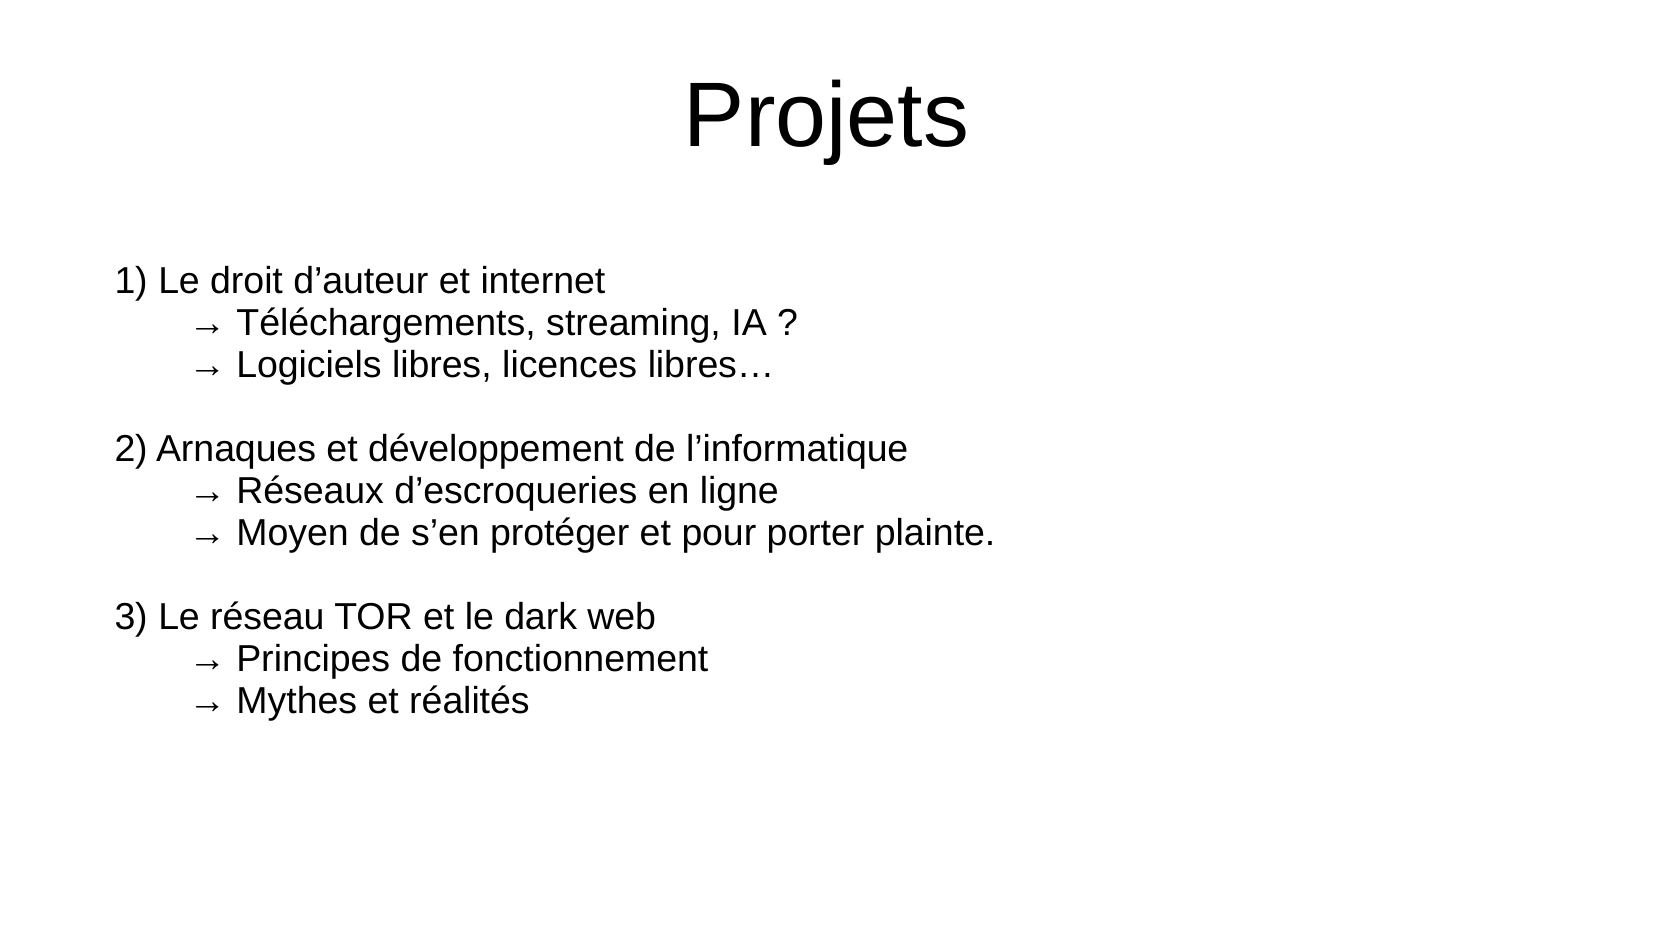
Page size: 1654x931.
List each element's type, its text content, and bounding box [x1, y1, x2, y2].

text_box 1) Le droit d’auteur et internet → Téléchargements, streaming, IA ? → Logiciels libres, licences libres… 2) Arnaques et développement de l’informatique → Réseaux d’escroqueries en ligne → Moyen de s’en protéger et pour porter plainte. 3) Le réseau TOR et le dark web → Principes de fonctionnement → Mythes et réalités [99, 252, 1590, 772]
title Projets [82, 37, 1571, 193]
